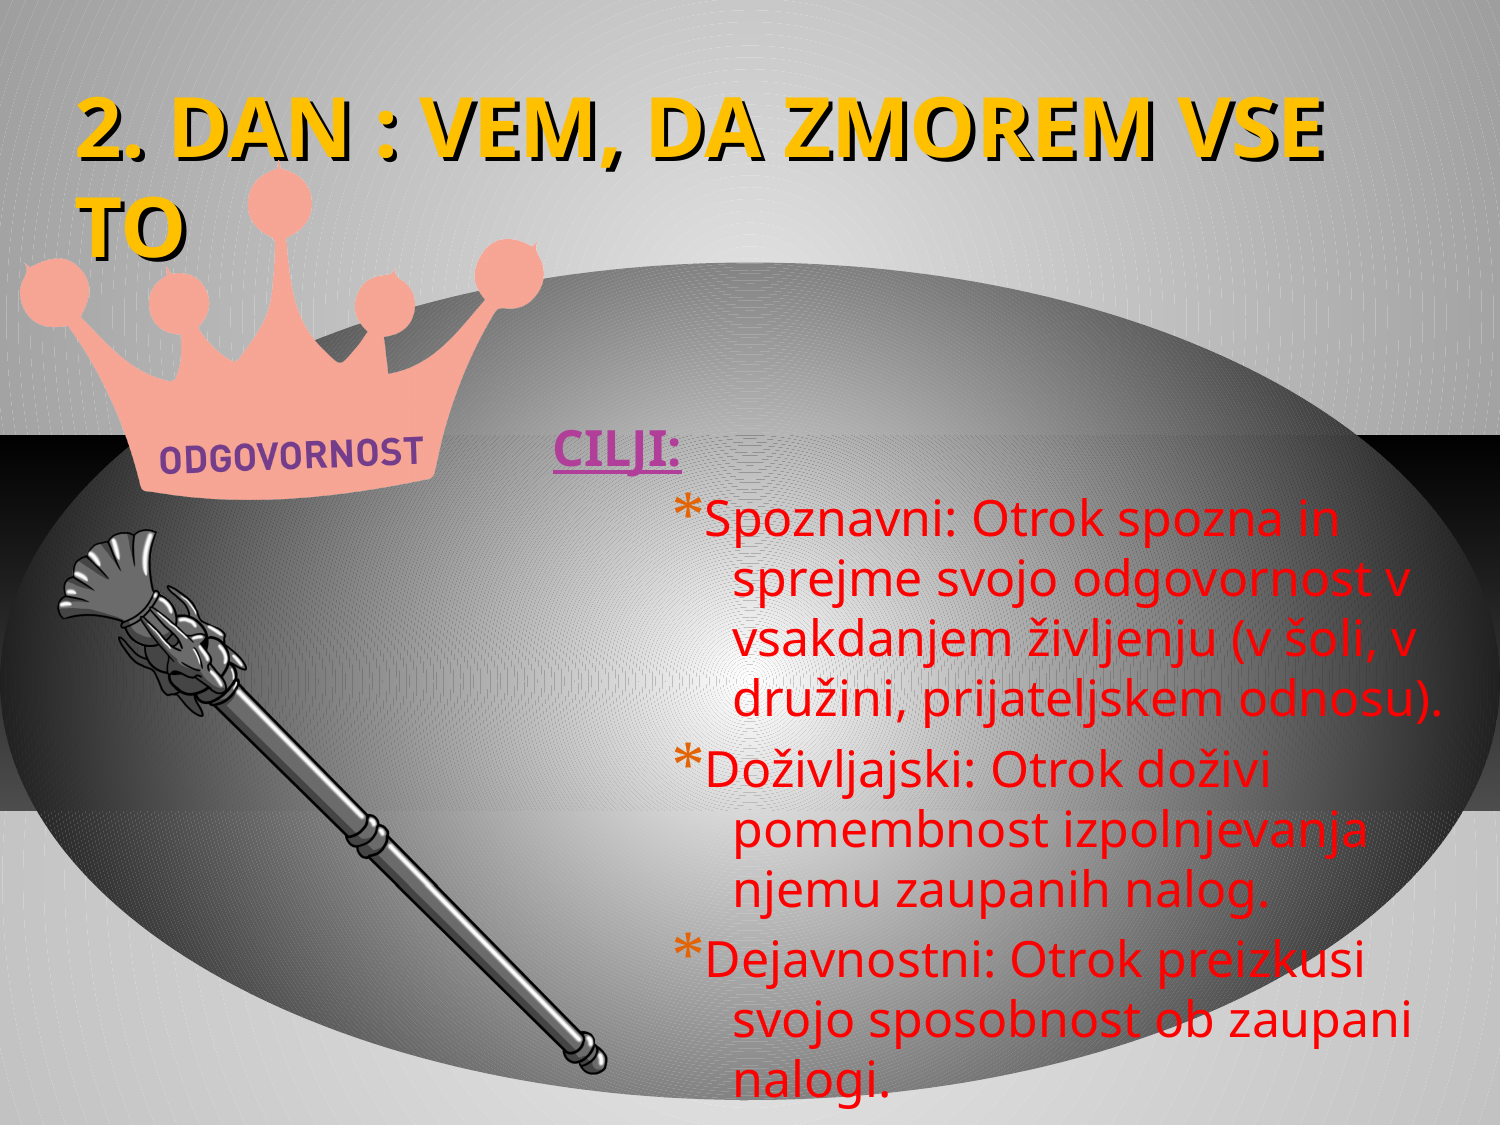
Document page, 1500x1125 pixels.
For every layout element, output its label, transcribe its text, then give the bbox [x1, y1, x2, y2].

title 2. DAN : VEM, DA ZMOREM VSE TO [29, 66, 1436, 268]
picture [20, 160, 620, 1083]
subtitle CILJI: Spoznavni: Otrok spozna in sprejme svojo odgovornost v vsakdanjem življenju (v šoli, v družini, prijateljskem odnosu). Doživljajski: Otrok doživi pomembnost izpolnjevanja njemu zaupanih nalog. Dejavnostni: Otrok preizkusi svojo sposobnost ob zaupani nalogi. [544, 408, 1463, 1083]
